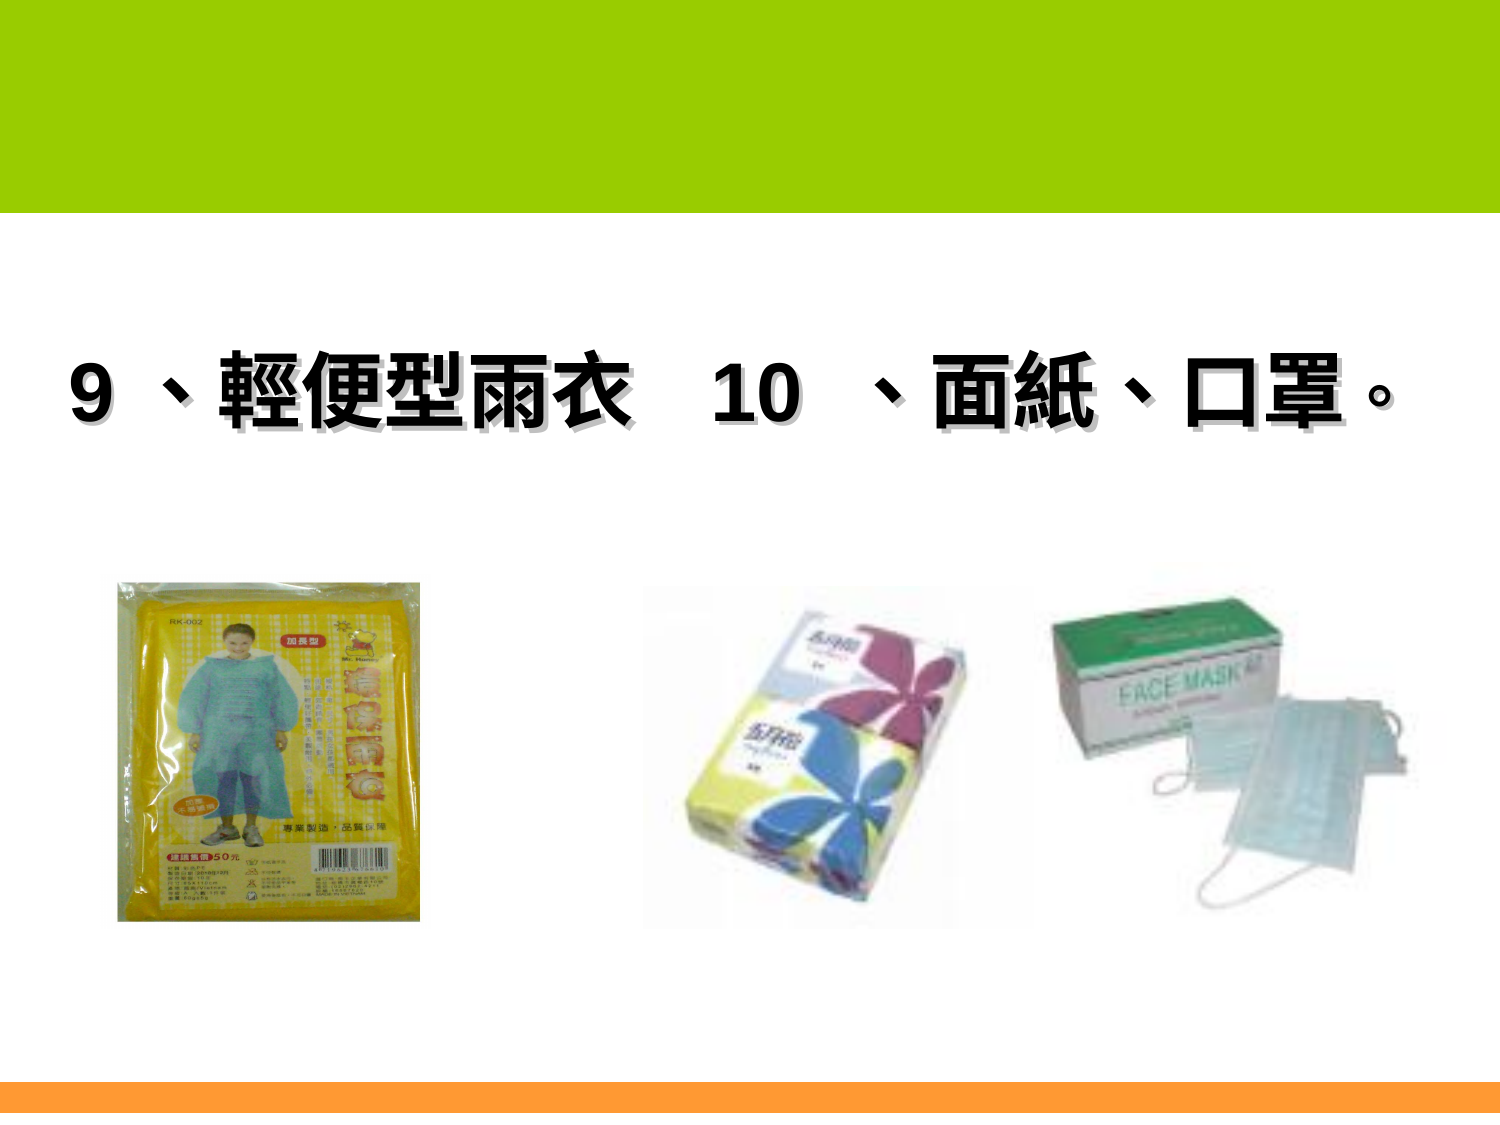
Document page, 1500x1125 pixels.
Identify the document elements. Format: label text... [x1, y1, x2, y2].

picture [100, 574, 431, 929]
text_box 9、輕便型雨衣 10 、面紙、口罩。 [53, 350, 1500, 515]
picture [643, 562, 1447, 929]
